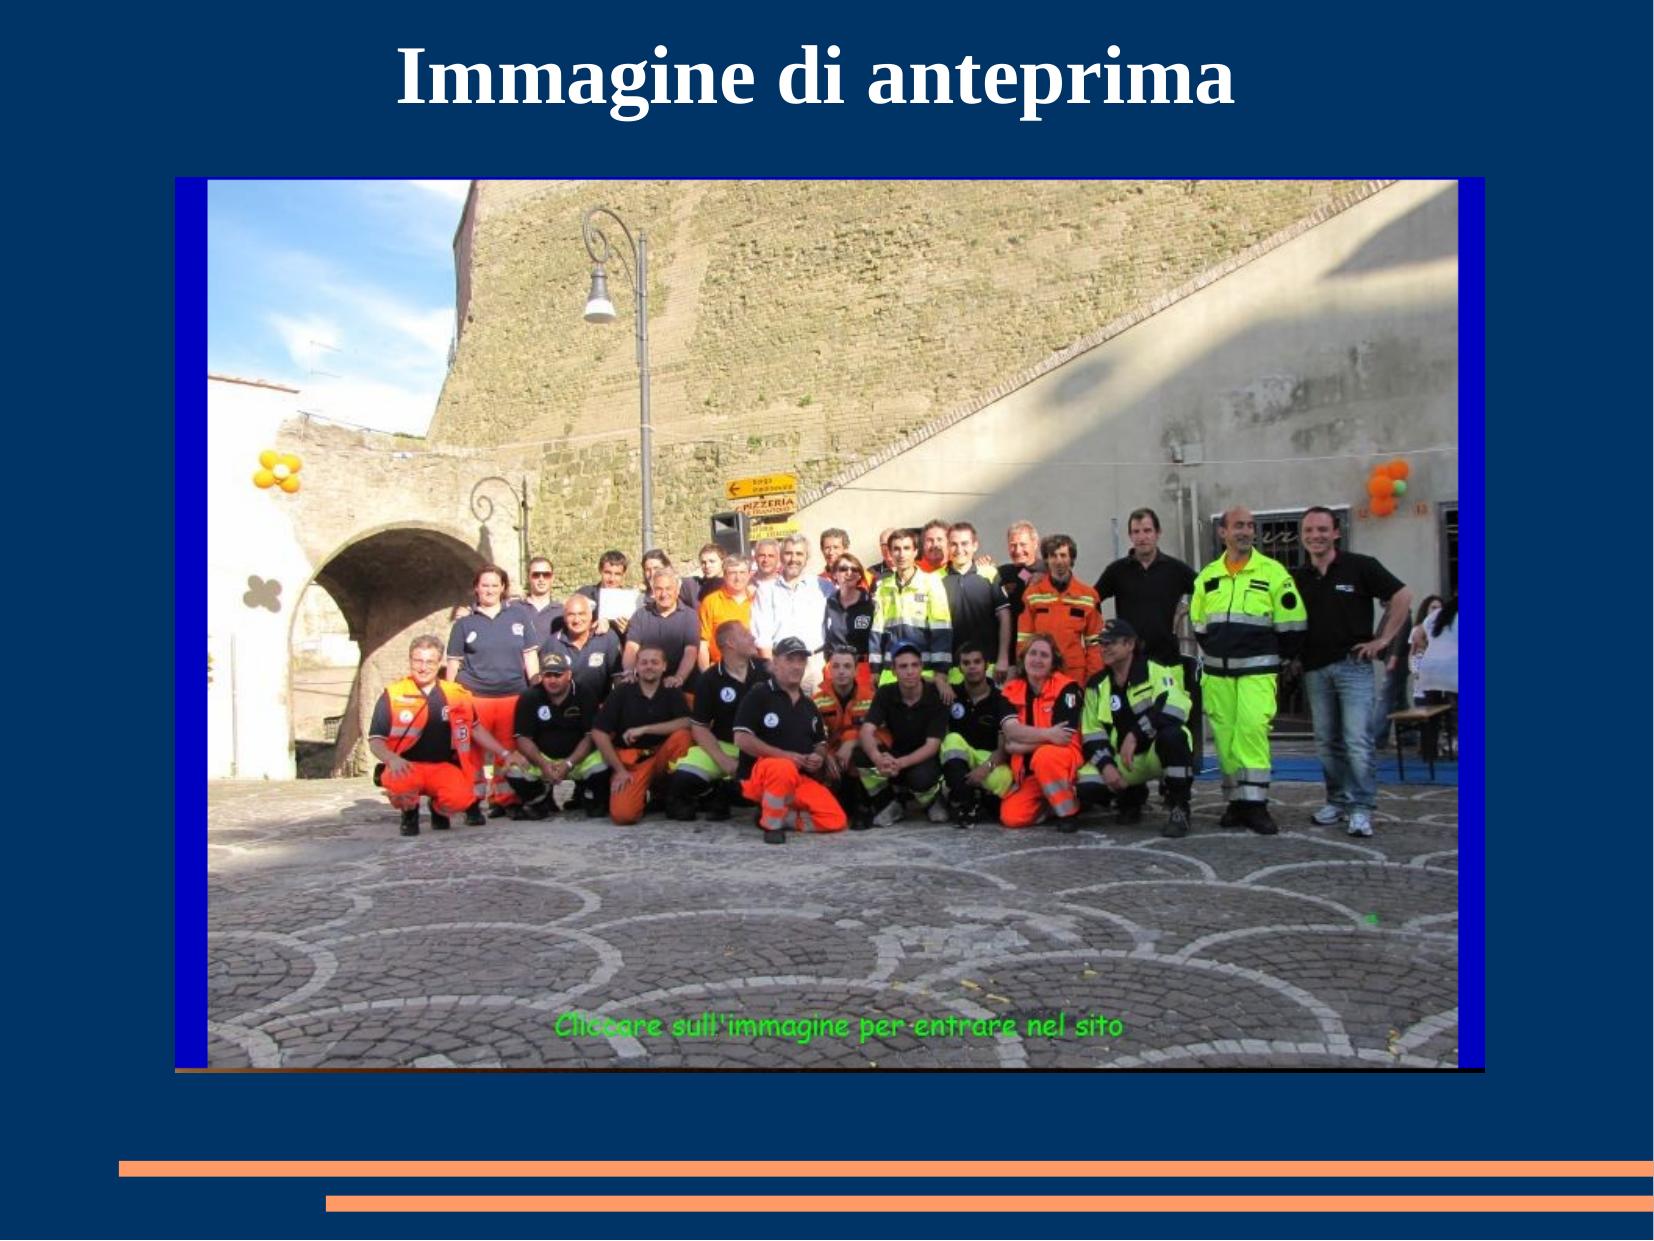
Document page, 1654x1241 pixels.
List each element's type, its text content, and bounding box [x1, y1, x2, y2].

text_box Immagine di anteprima [177, 29, 1477, 122]
picture [175, 177, 1485, 1073]
